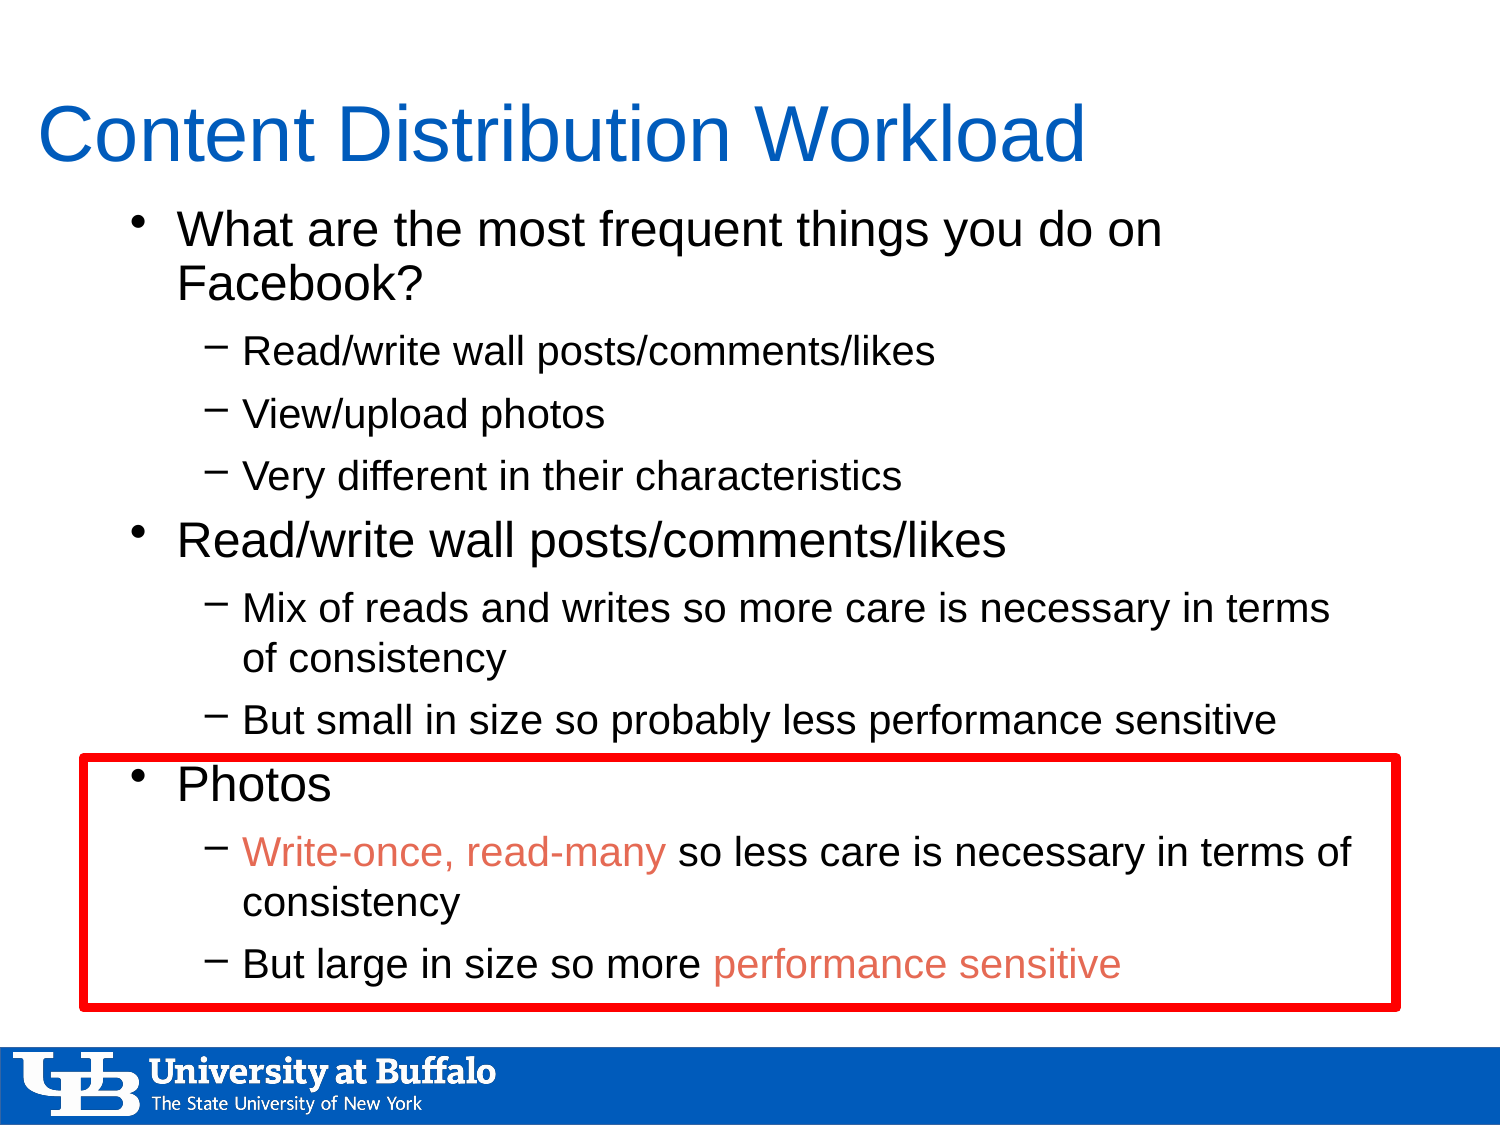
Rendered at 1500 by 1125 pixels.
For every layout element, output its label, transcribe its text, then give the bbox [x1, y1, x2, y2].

list What are the most frequent things you do on Facebook? Read/write wall posts/comments/likes View/upload photos Very different in their characteristics Read/write wall posts/comments/likes Mix of reads and writes so more care is necessary in terms of consistency But small in size so probably less performance sensitive Photos Write-once, read-many so less care is necessary in terms of consistency But large in size so more performance sensitive [114, 762, 1375, 1003]
title Content Distribution Workload [37, 40, 1388, 228]
picture [13, 1052, 496, 1116]
list What are the most frequent things you do on Facebook? Read/write wall posts/comments/likes View/upload photos Very different in their characteristics Read/write wall posts/comments/likes Mix of reads and writes so more care is necessary in terms of consistency But small in size so probably less performance sensitive Photos Write-once, read-many so less care is necessary in terms of consistency But large in size so more performance sensitive [114, 195, 1375, 753]
